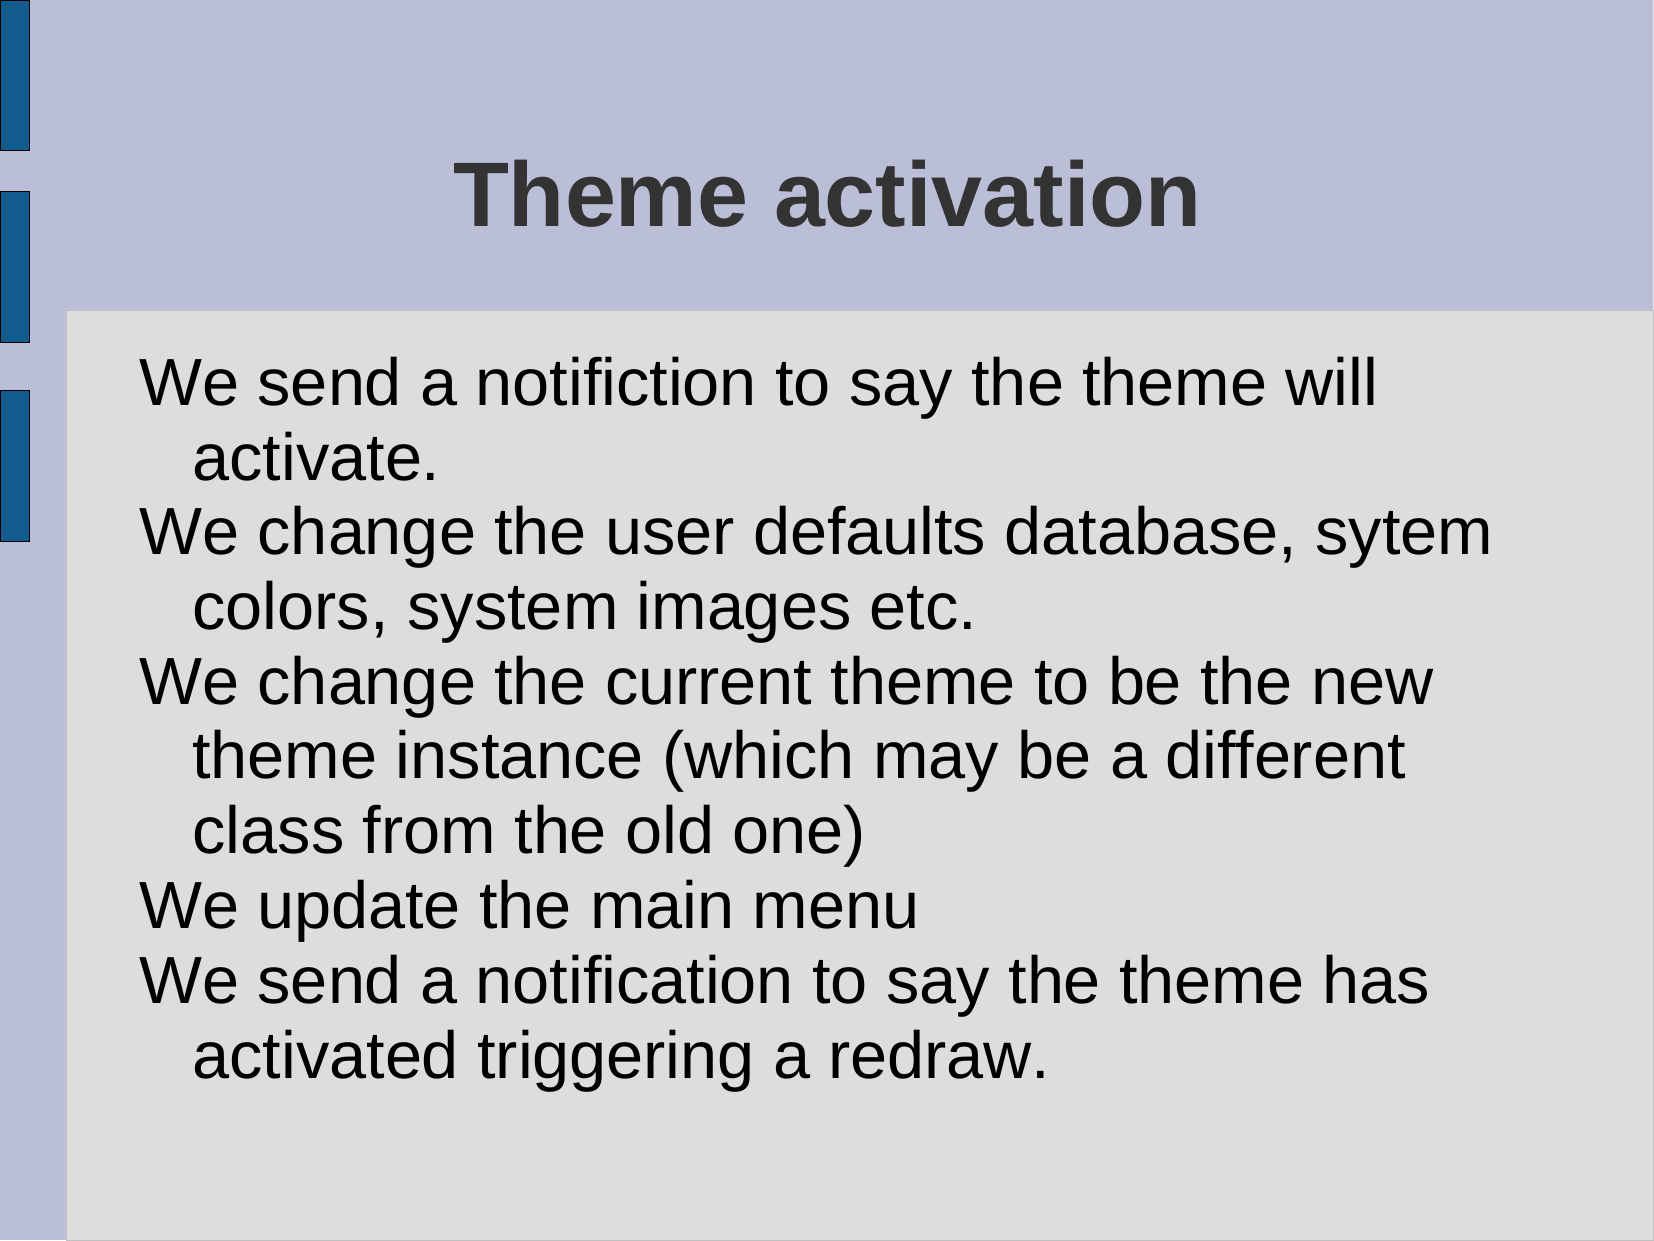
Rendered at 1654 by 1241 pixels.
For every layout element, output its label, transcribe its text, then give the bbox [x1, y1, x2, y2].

list We send a notifiction to say the theme will activate. We change the user defaults database, sytem colors, system images etc. We change the current theme to be the new theme instance (which may be a different class from the old one) We update the main menu We send a notification to say the theme has activated triggering a redraw. [121, 344, 1534, 1190]
title Theme activation [121, 98, 1534, 291]
